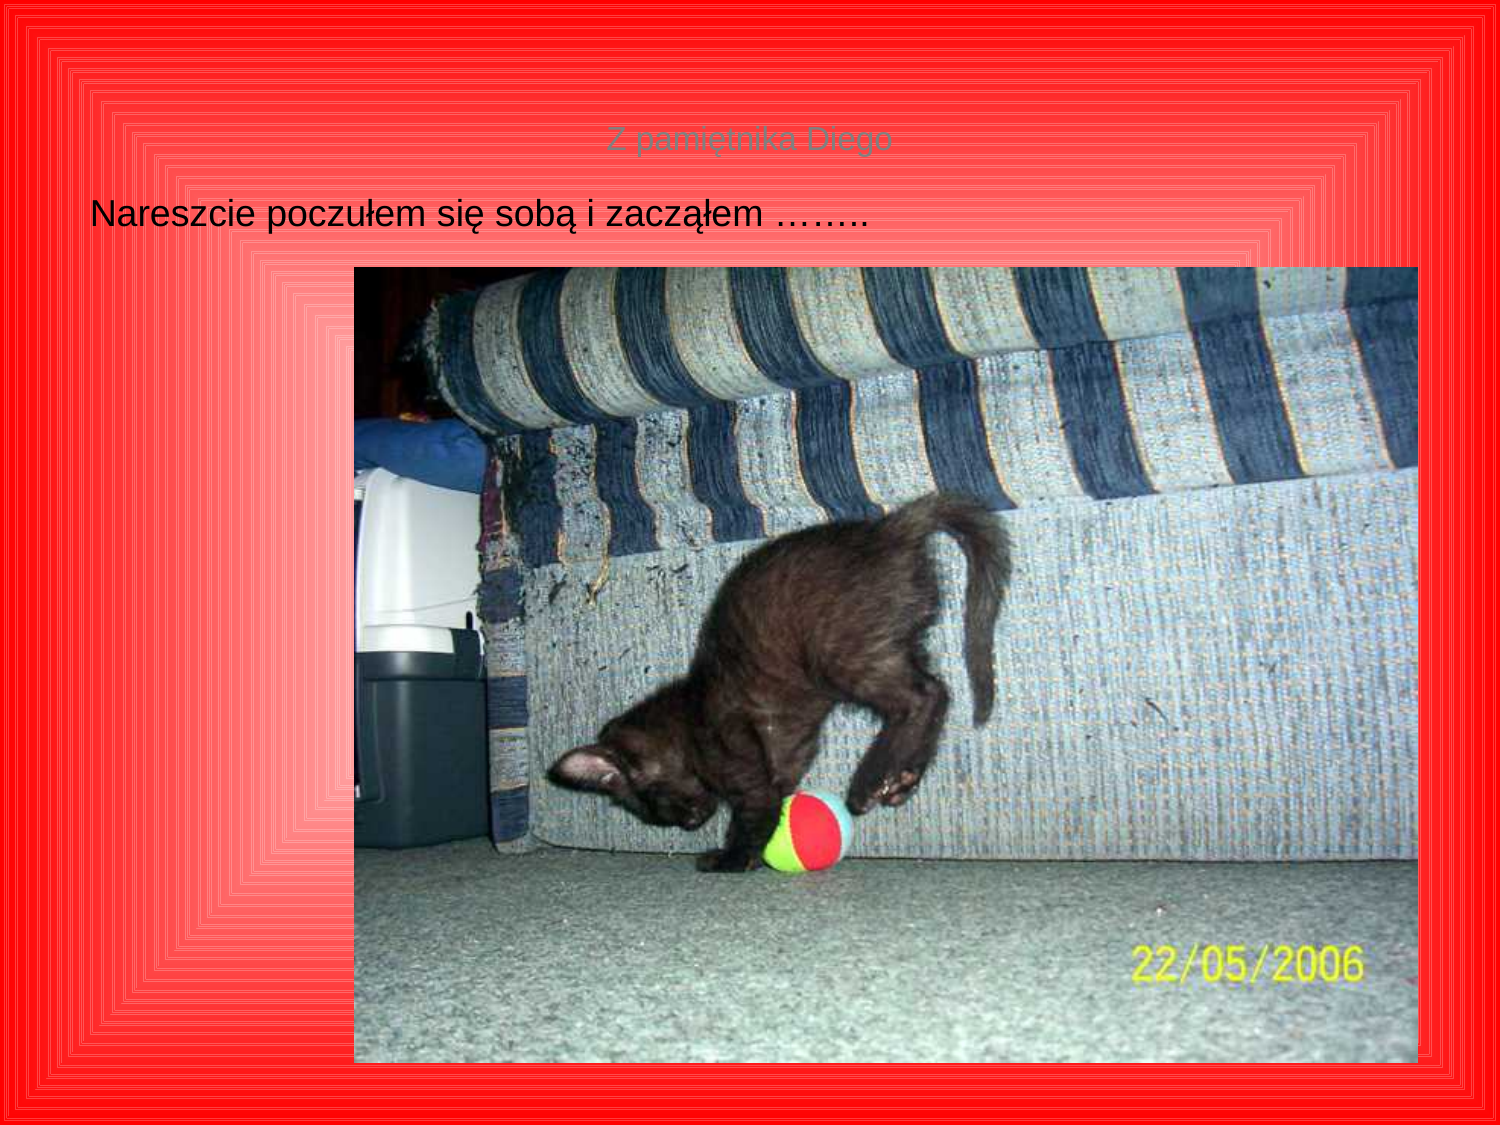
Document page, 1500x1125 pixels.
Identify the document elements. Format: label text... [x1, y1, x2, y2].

list Nareszcie poczułem się sobą i zacząłem …….. [75, 184, 1282, 303]
title Z pamiętnika Diego [75, 45, 1426, 233]
picture [354, 267, 1418, 1063]
